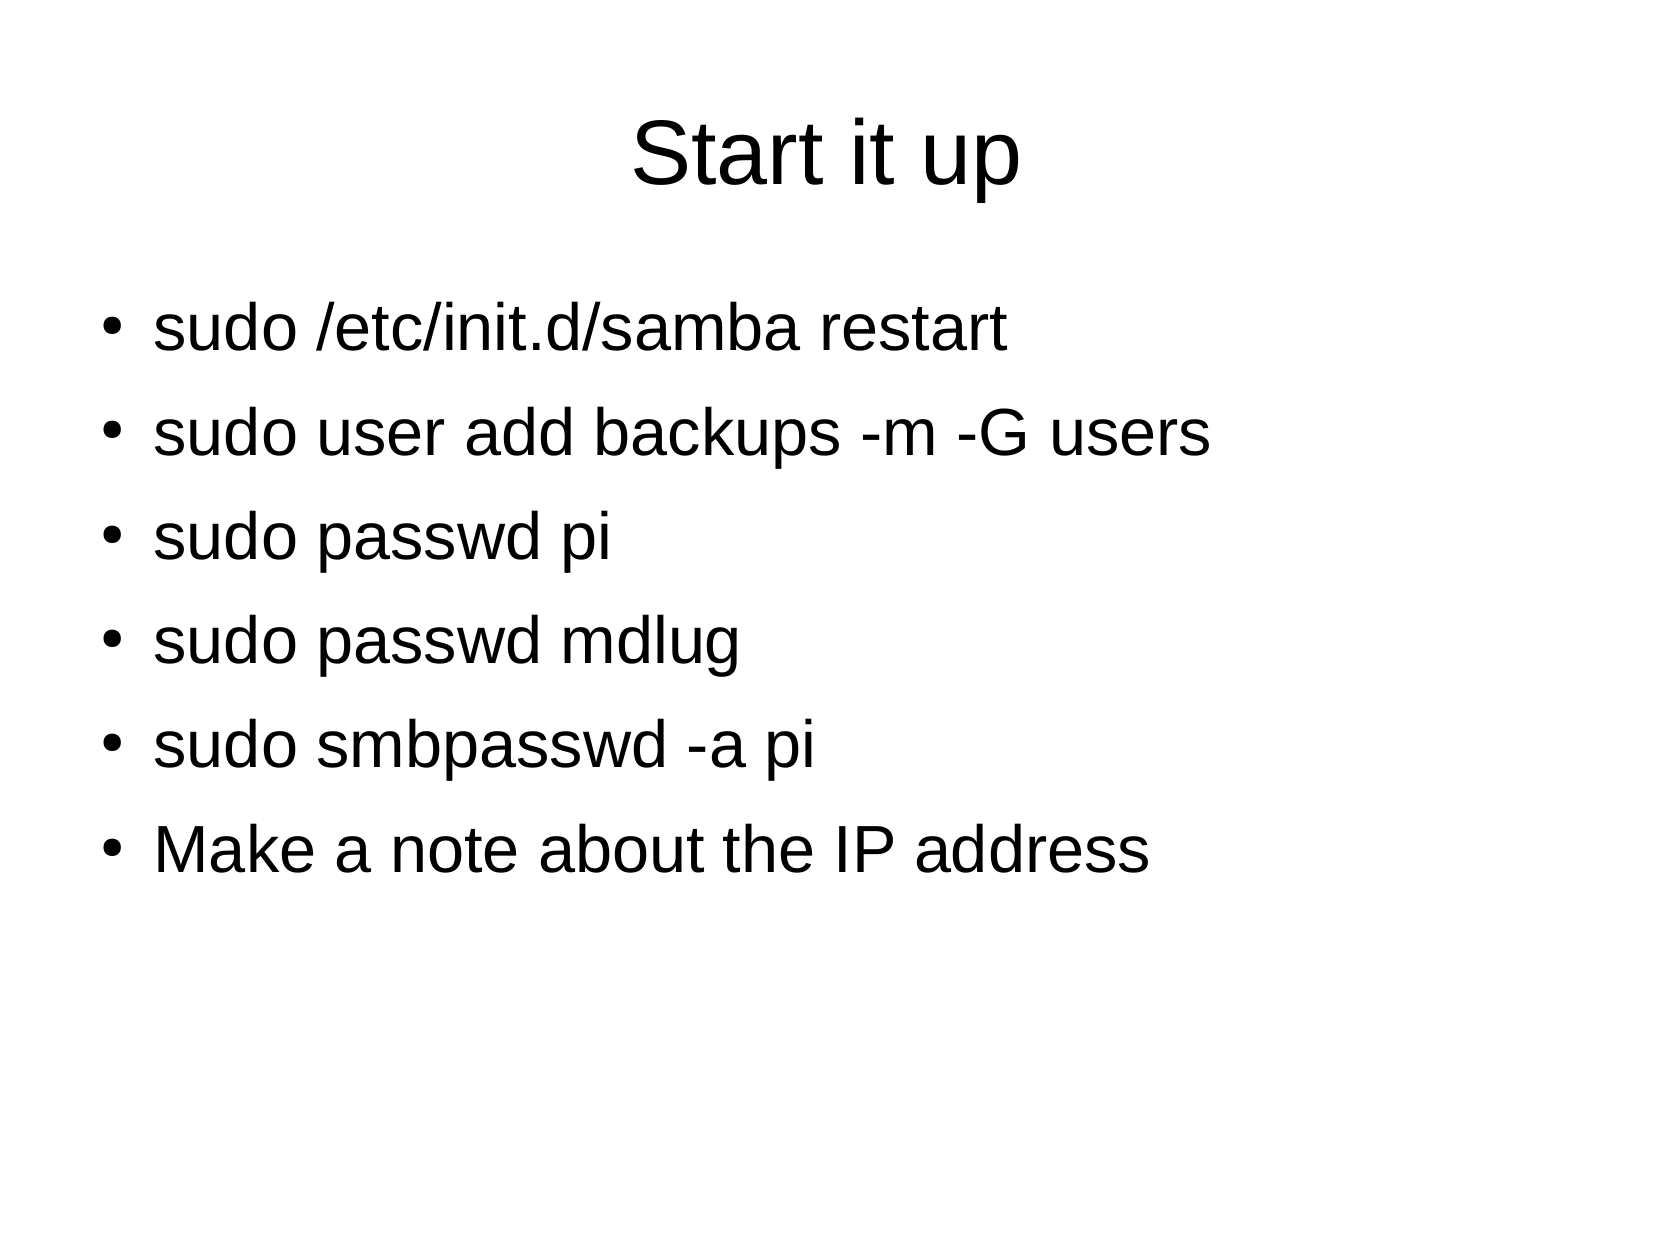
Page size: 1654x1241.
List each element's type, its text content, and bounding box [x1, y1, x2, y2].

title Start it up [82, 49, 1571, 257]
list sudo /etc/init.d/samba restart sudo user add backups -m -G users sudo passwd pi sudo passwd mdlug sudo smbpasswd -a pi Make a note about the IP address [82, 290, 1571, 1010]
